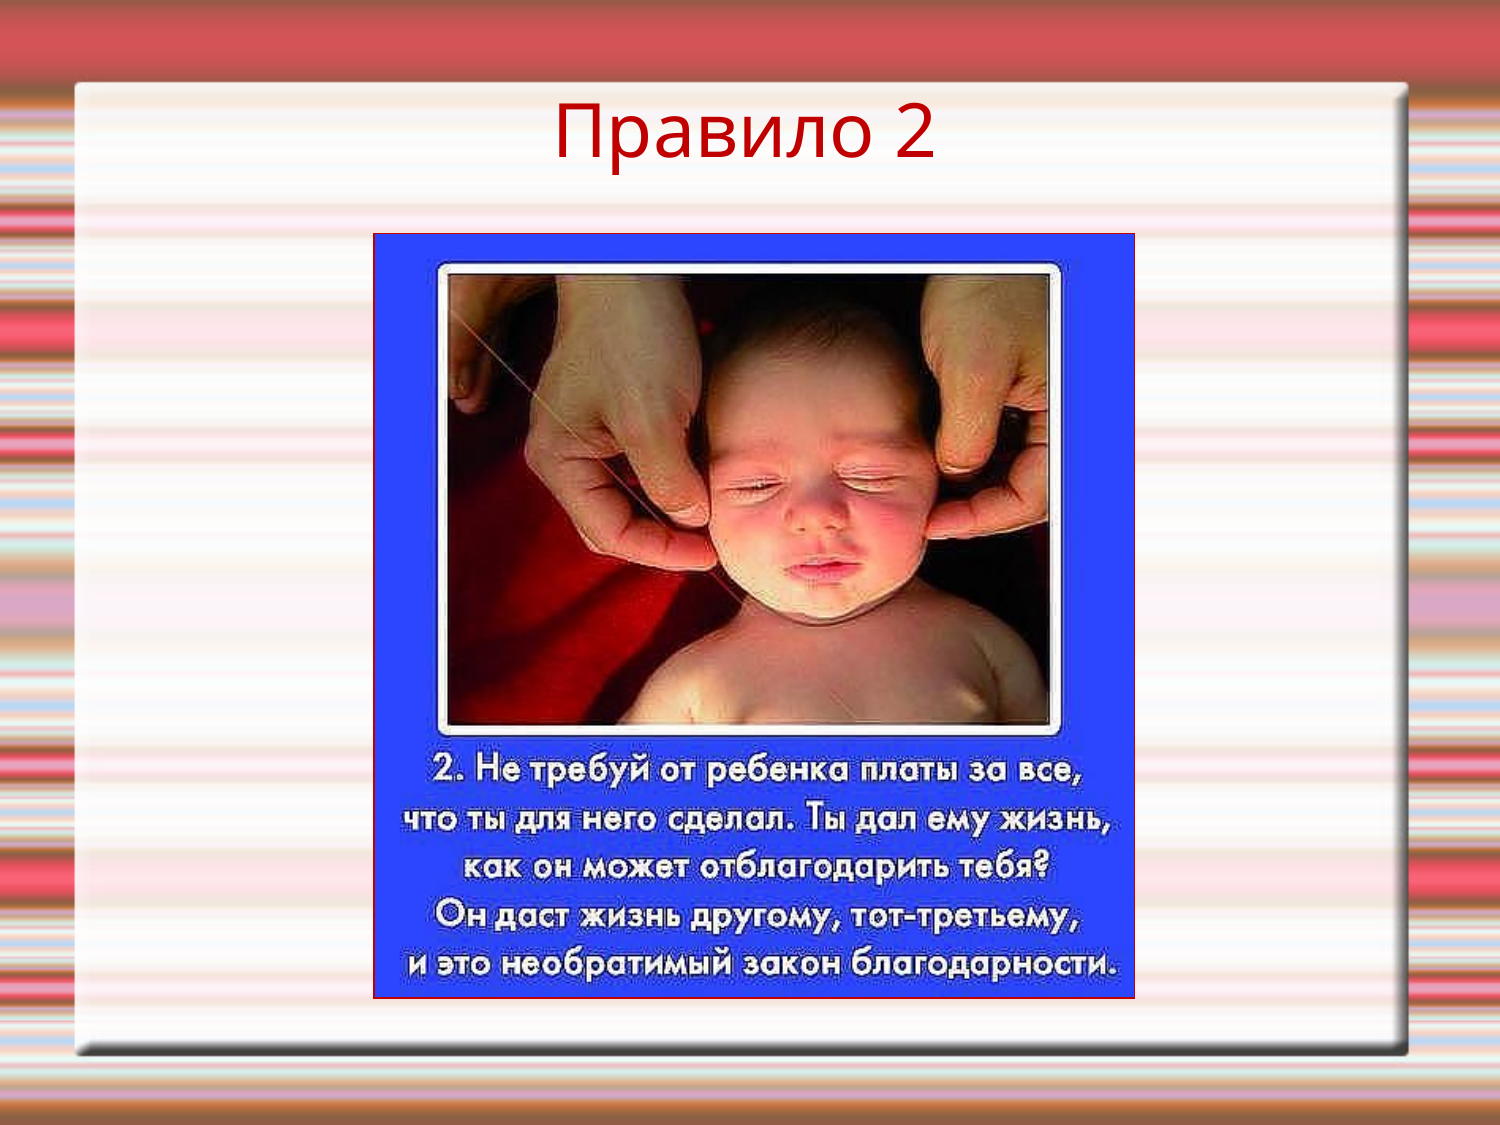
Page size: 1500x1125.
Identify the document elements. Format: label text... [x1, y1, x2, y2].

title Правило 2 [50, 75, 1475, 213]
picture [0, 0, 1500, 1125]
